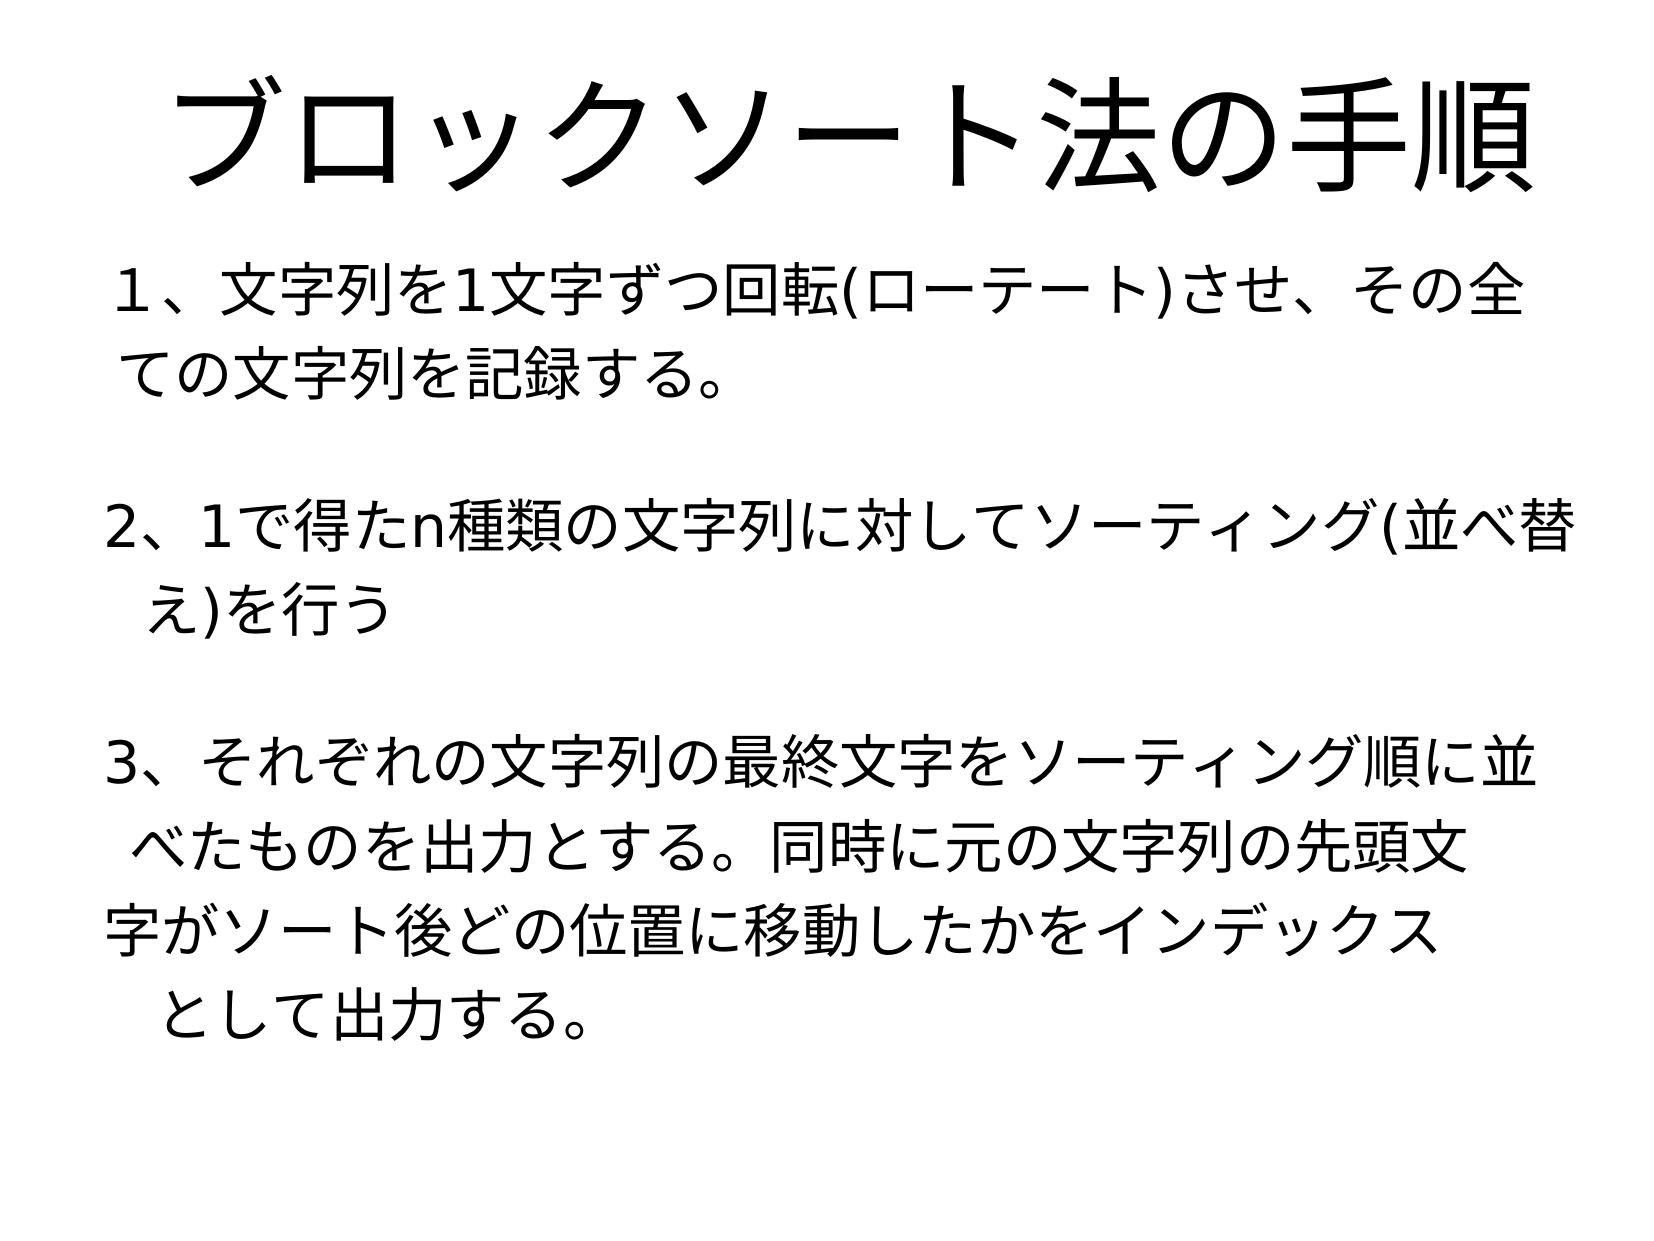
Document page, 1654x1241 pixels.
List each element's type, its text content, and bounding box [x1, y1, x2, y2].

text_box １、文字列を1文字ずつ回転(ローテート)させ、その全 ての文字列を記録する。 2、1で得たn種類の文字列に対してソーティング(並べ替 え)を行う 3、それぞれの文字列の最終文字をソーティング順に並 べたものを出力とする。同時に元の文字列の先頭文 字がソート後どの位置に移動したかをインデックス として出力する。 [88, 236, 1595, 989]
text_box ブロックソート法の手順 [88, 29, 1595, 207]
